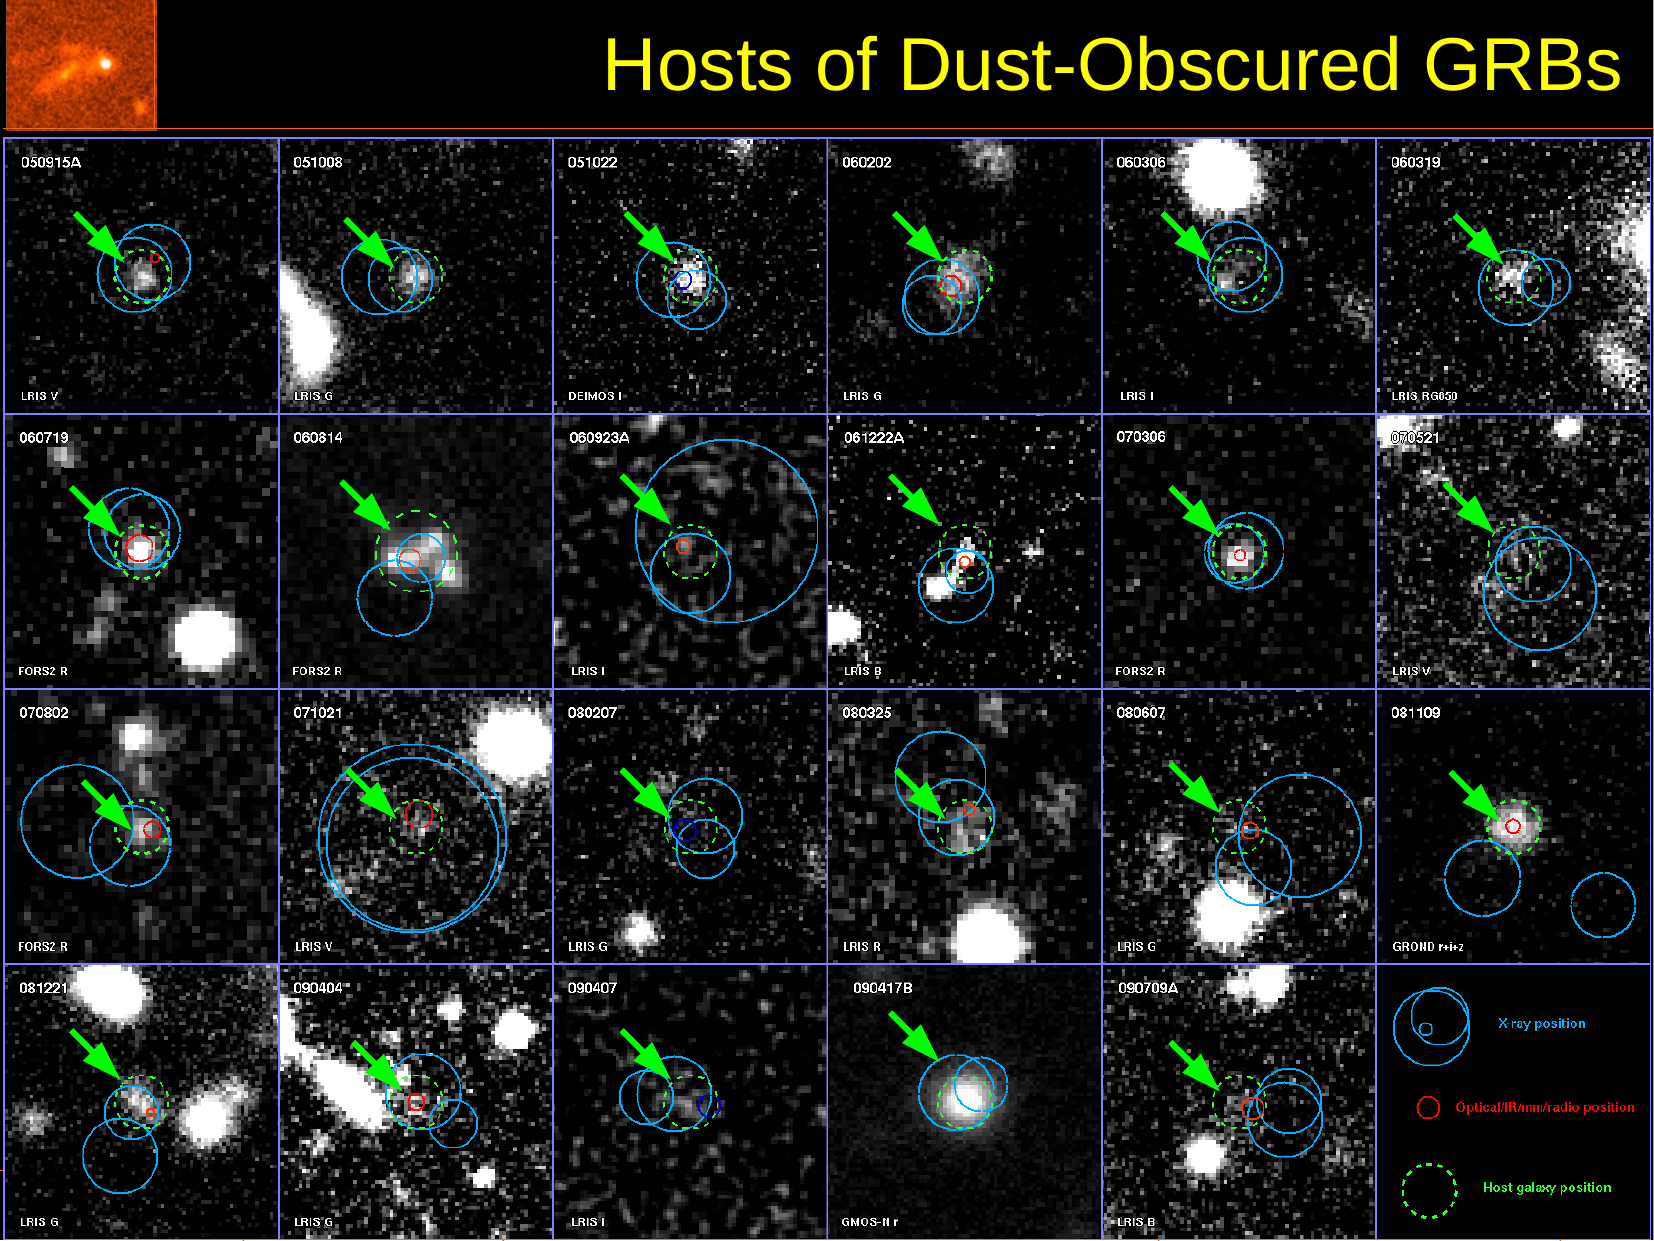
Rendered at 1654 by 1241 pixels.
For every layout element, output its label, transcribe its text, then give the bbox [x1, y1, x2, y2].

title Hosts of Dust-Obscured GRBs [187, 21, 1624, 108]
picture [3, 137, 1651, 1240]
picture [7, 0, 154, 128]
